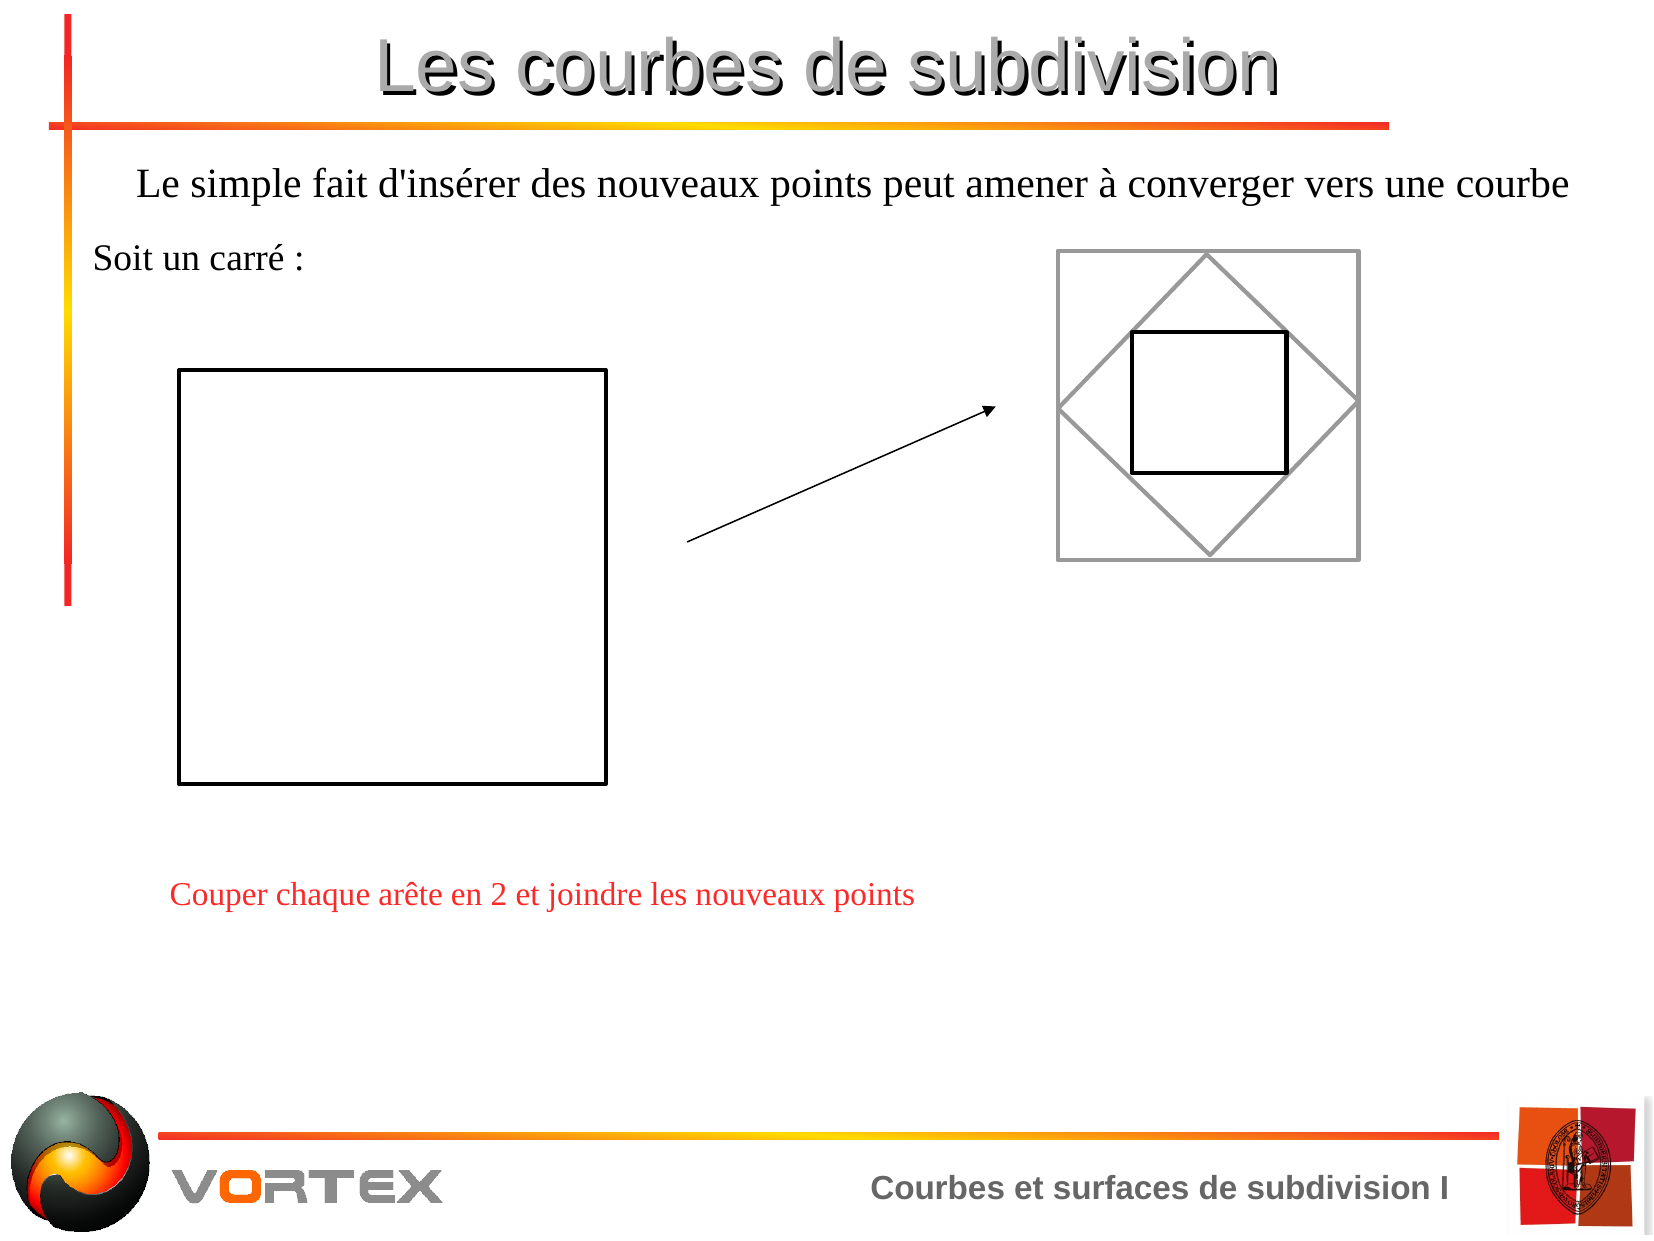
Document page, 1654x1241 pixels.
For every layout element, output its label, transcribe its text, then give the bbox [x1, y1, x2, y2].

picture [11, 1092, 443, 1232]
picture [1505, 1096, 1653, 1235]
title Les courbes de subdivision [0, 1, 1654, 130]
list Le simple fait d'insérer des nouveaux points peut amener à converger vers une courbe Soit un carré : Couper chaque arête en 2 et joindre les nouveaux points [75, 160, 1625, 1103]
